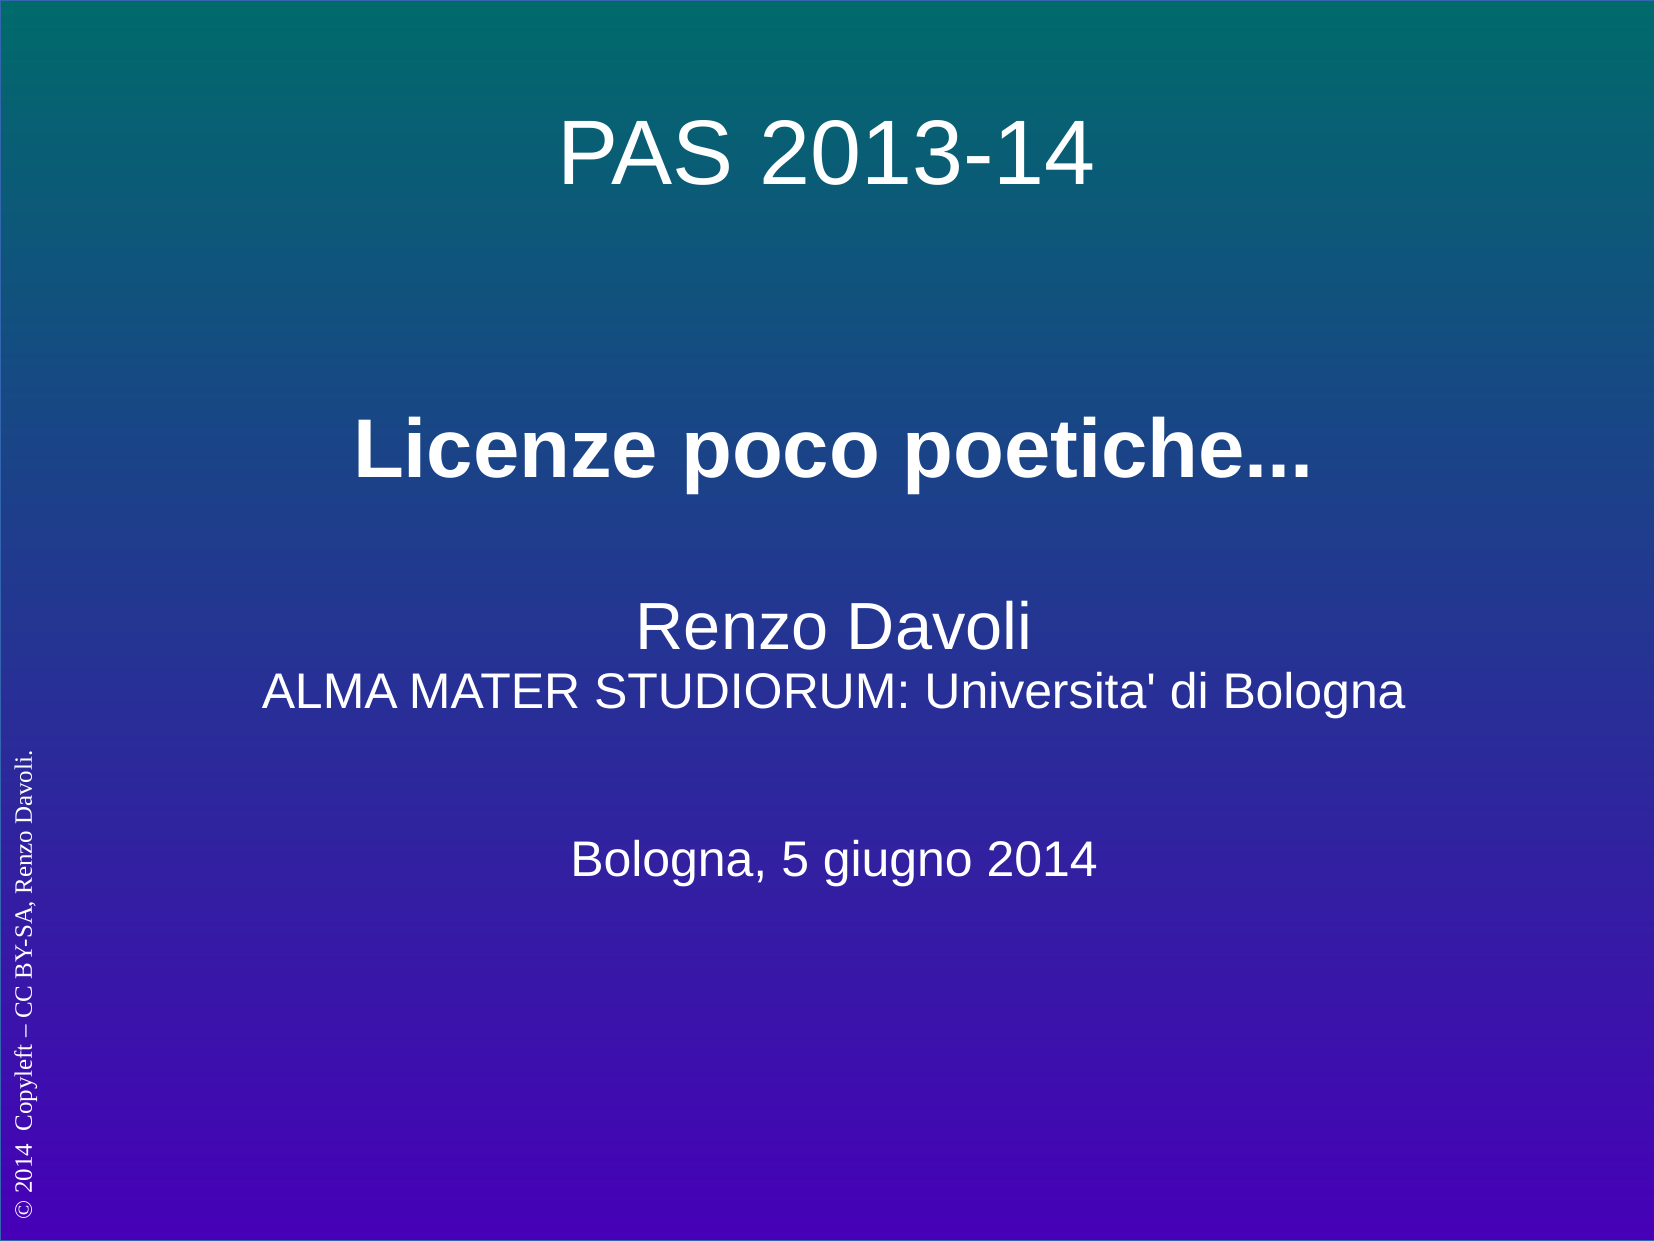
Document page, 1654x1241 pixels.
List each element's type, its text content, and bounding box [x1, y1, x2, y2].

subtitle Licenze poco poetiche... Renzo Davoli ALMA MATER STUDIORUM: Universita' di Bologna Bologna, 5 giugno 2014 [90, 285, 1579, 1005]
title PAS 2013-14 [82, 49, 1571, 257]
